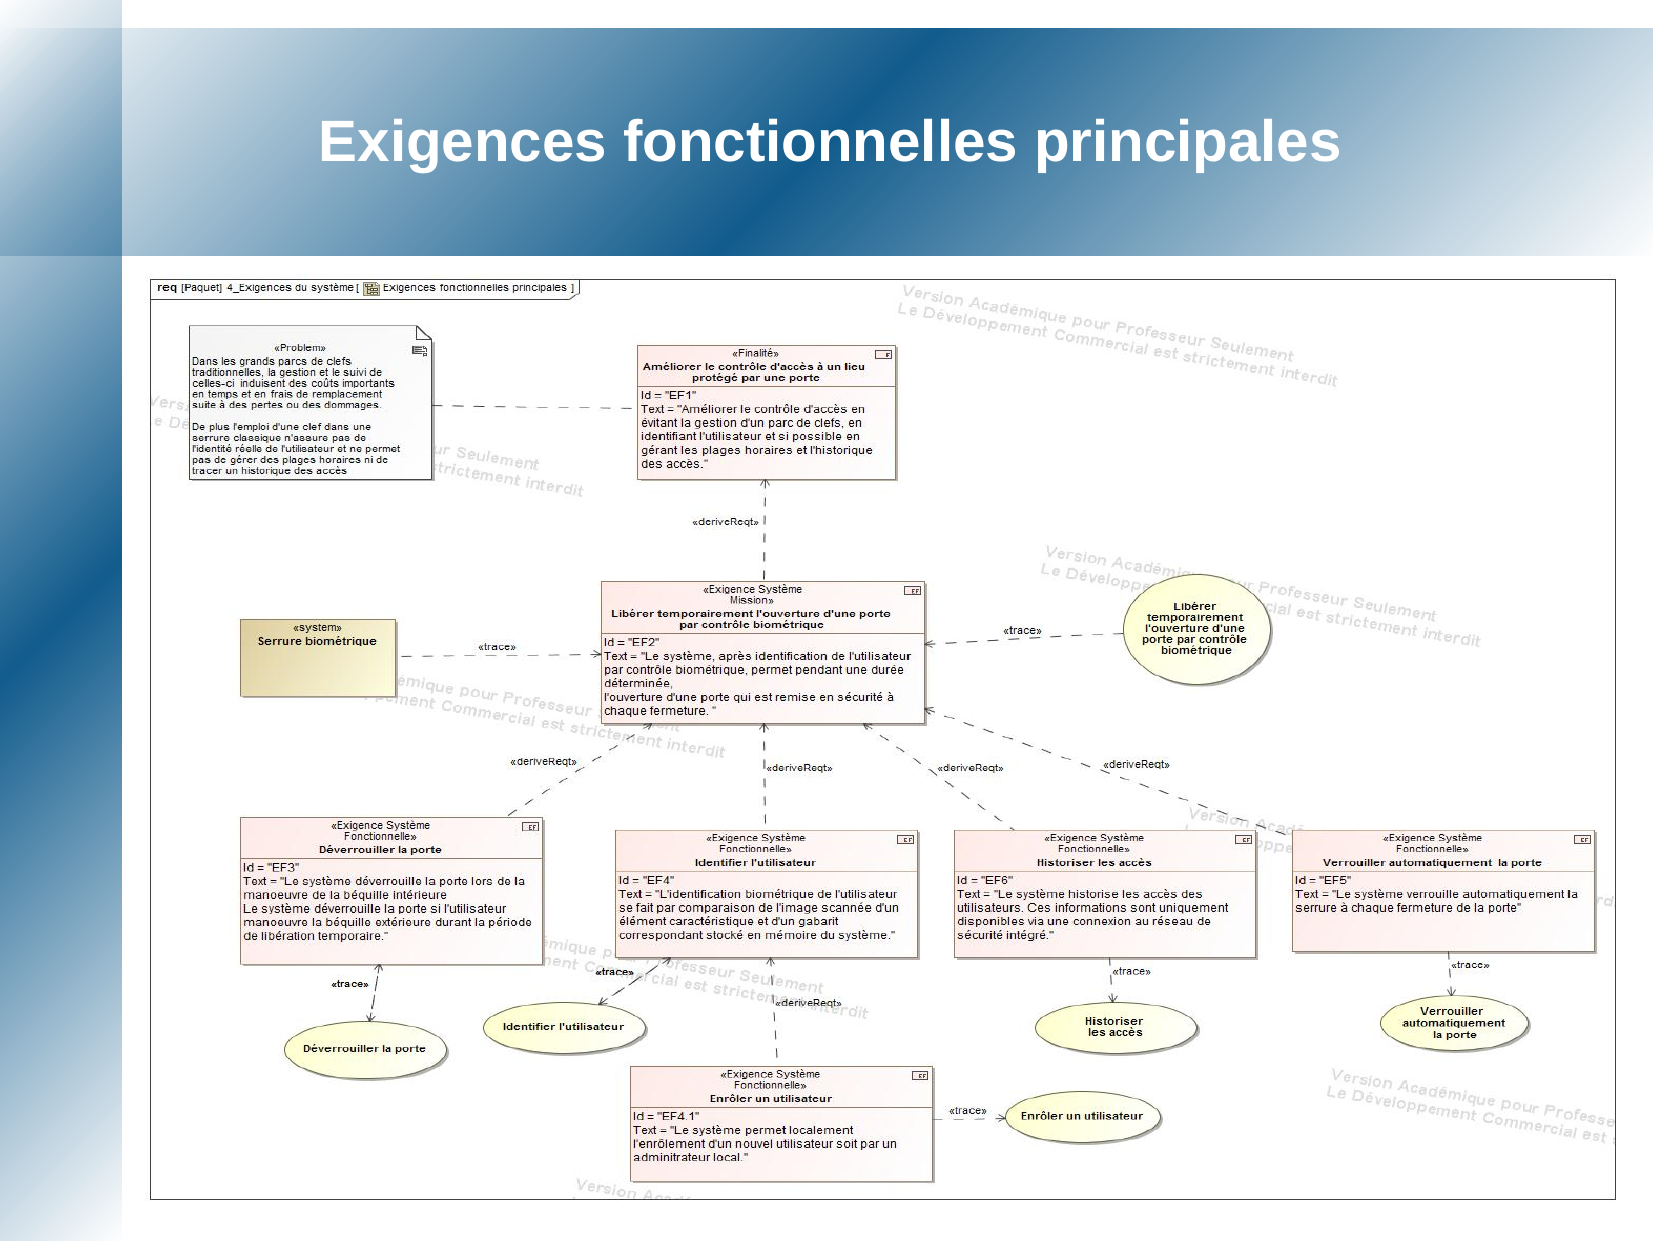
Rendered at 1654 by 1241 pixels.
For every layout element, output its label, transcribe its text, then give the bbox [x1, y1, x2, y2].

picture [145, 274, 1631, 1212]
title Exigences fonctionnelles principales [125, 45, 1537, 238]
subtitle [127, 323, 1603, 1167]
